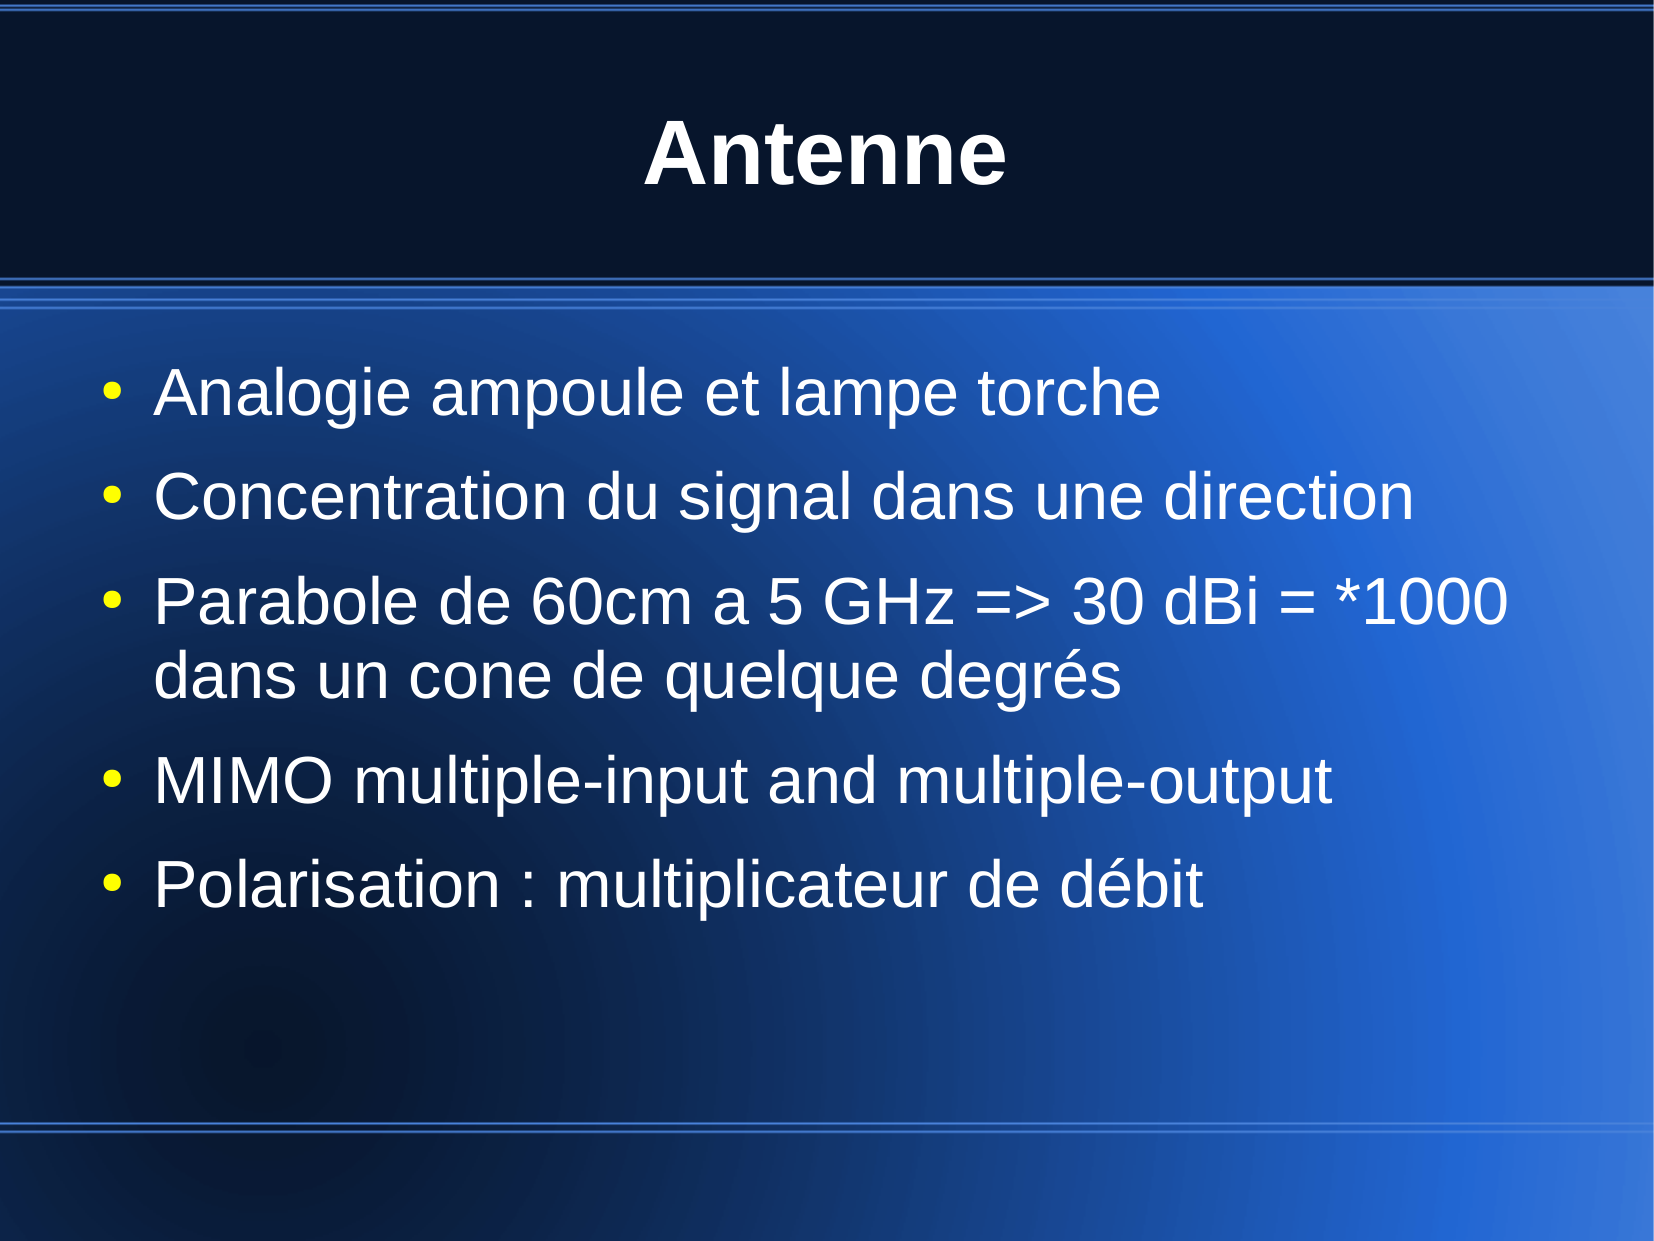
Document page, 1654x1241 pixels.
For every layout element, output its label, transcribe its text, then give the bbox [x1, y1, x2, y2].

list Analogie ampoule et lampe torche Concentration du signal dans une direction Parabole de 60cm a 5 GHz => 30 dBi = *1000 dans un cone de quelque degrés MIMO multiple-input and multiple-output Polarisation : multiplicateur de débit [82, 355, 1571, 1159]
title Antenne [82, 56, 1571, 250]
picture [0, 0, 1654, 1241]
